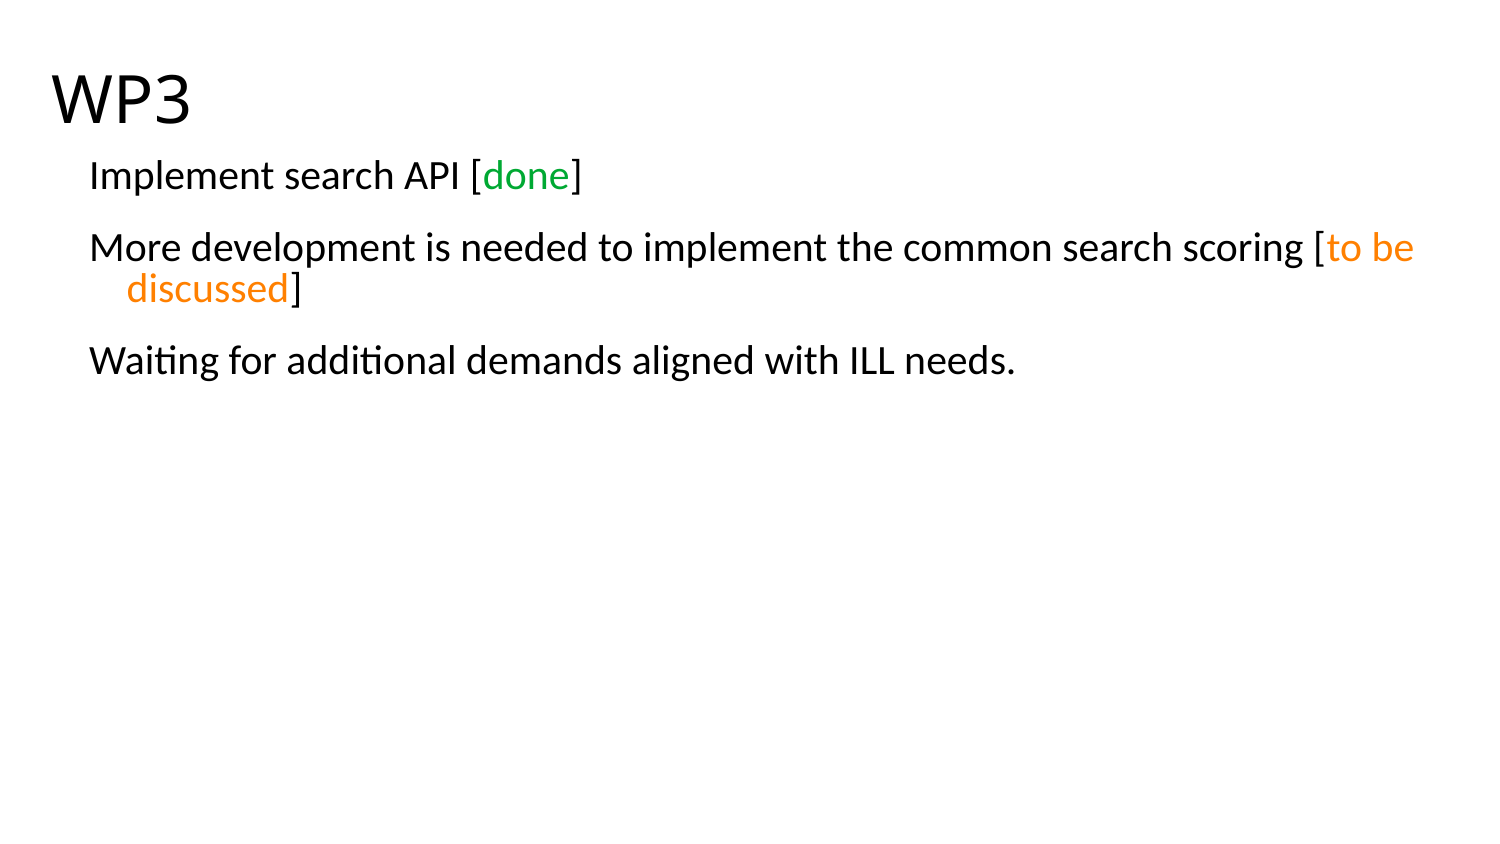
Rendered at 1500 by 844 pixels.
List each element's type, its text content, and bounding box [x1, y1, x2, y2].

list Implement search API [done] More development is needed to implement the common search scoring [to be discussed] Waiting for additional demands aligned with ILL needs. [36, 155, 1469, 774]
list WP3 [36, 44, 1469, 155]
